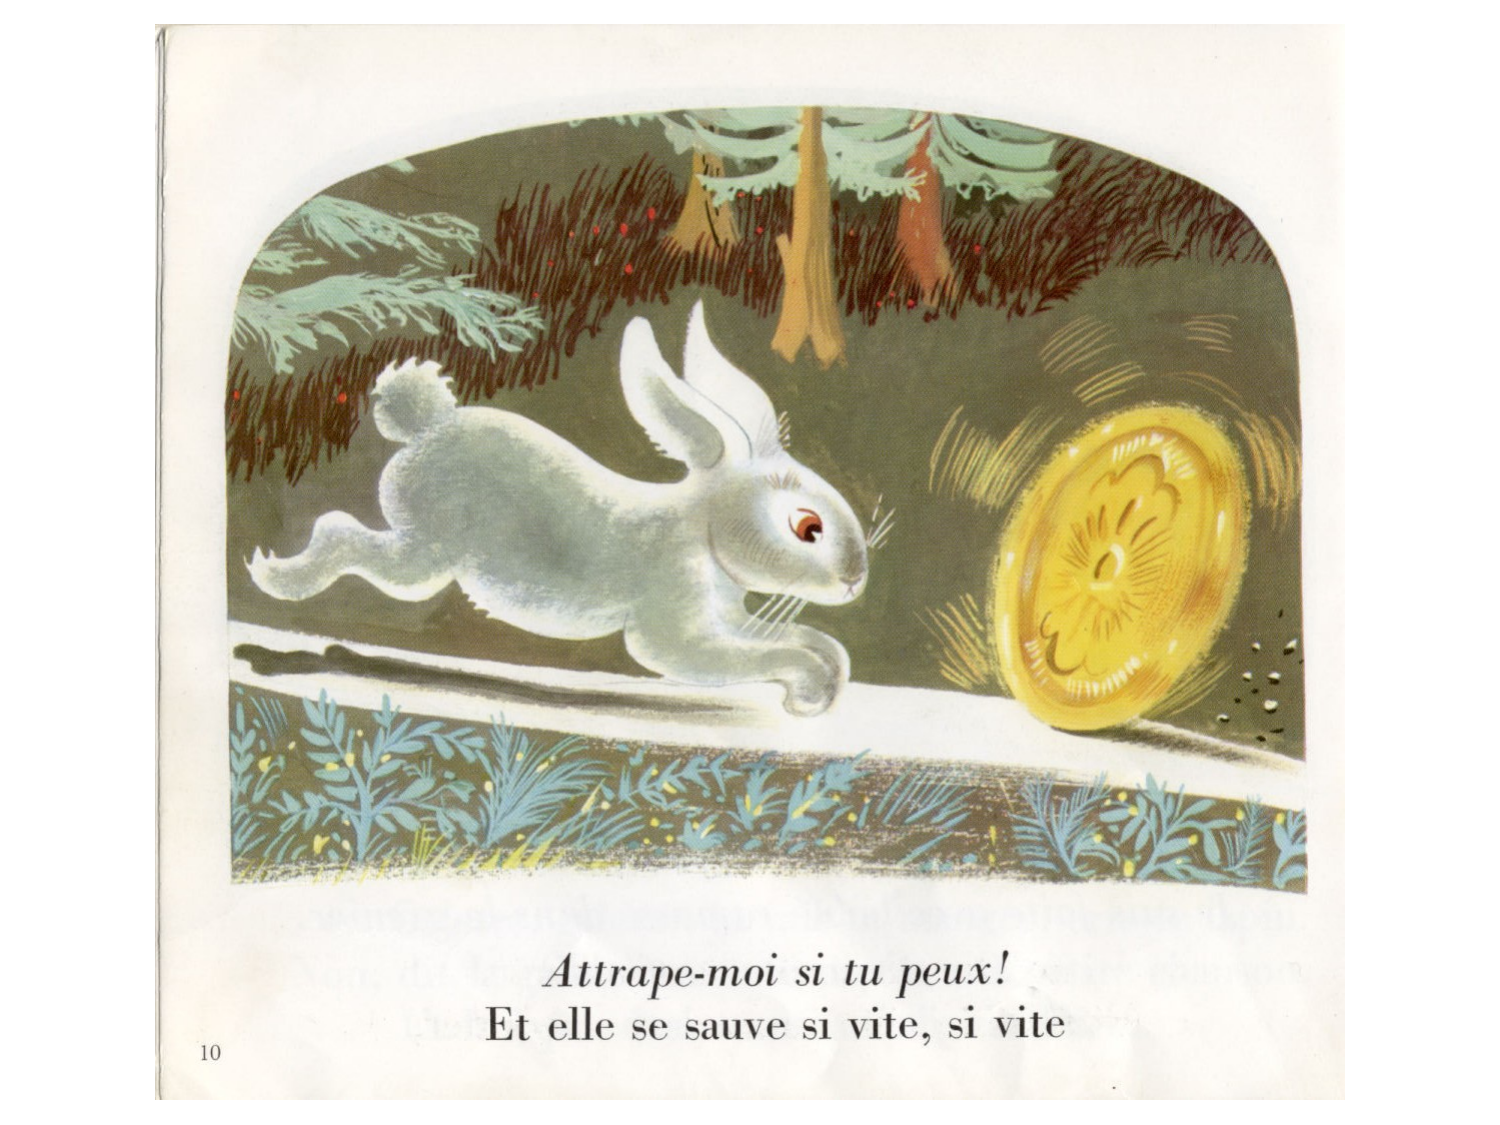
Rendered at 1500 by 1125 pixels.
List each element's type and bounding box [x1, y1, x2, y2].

picture [155, 24, 1345, 1101]
